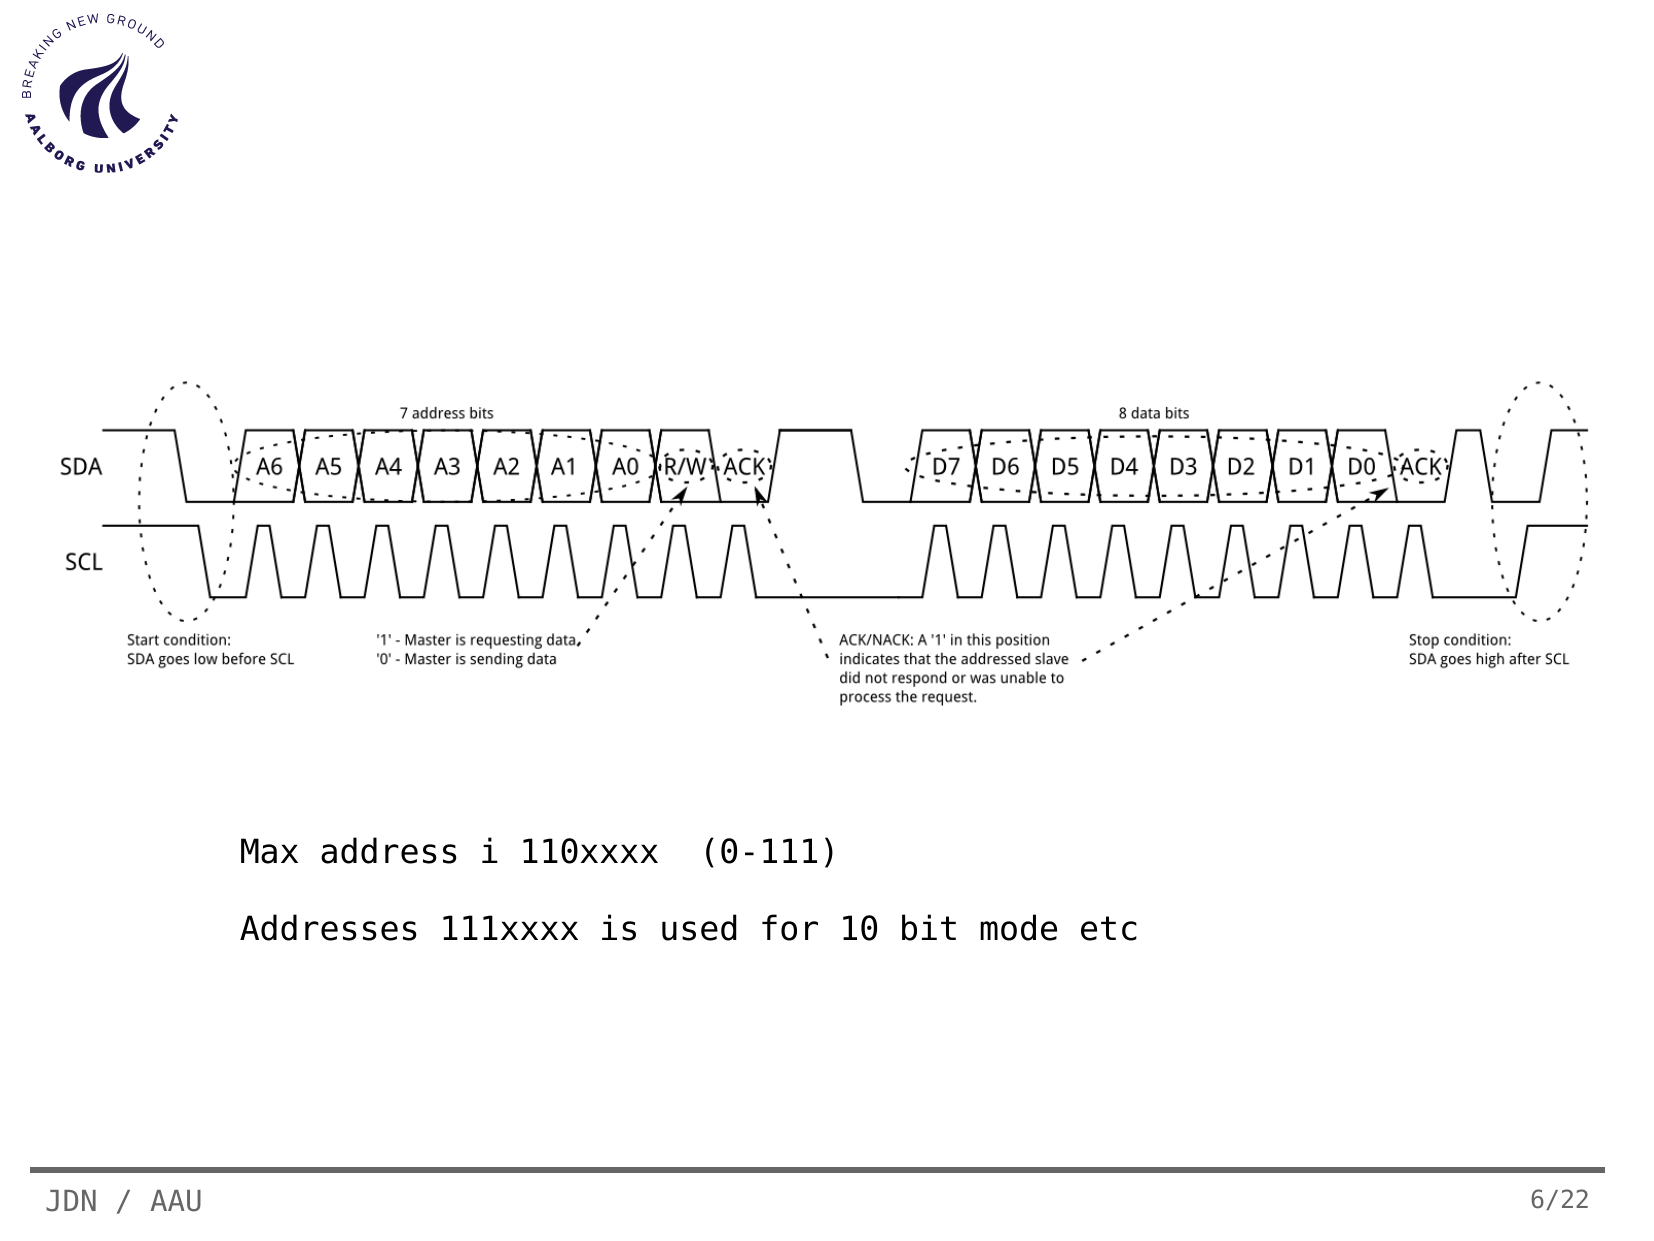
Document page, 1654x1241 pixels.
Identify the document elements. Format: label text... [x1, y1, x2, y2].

picture [48, 374, 1591, 720]
picture [22, 13, 178, 173]
text_box Max address i 110xxxx (0-111) Addresses 111xxxx is used for 10 bit mode etc [225, 825, 1155, 994]
